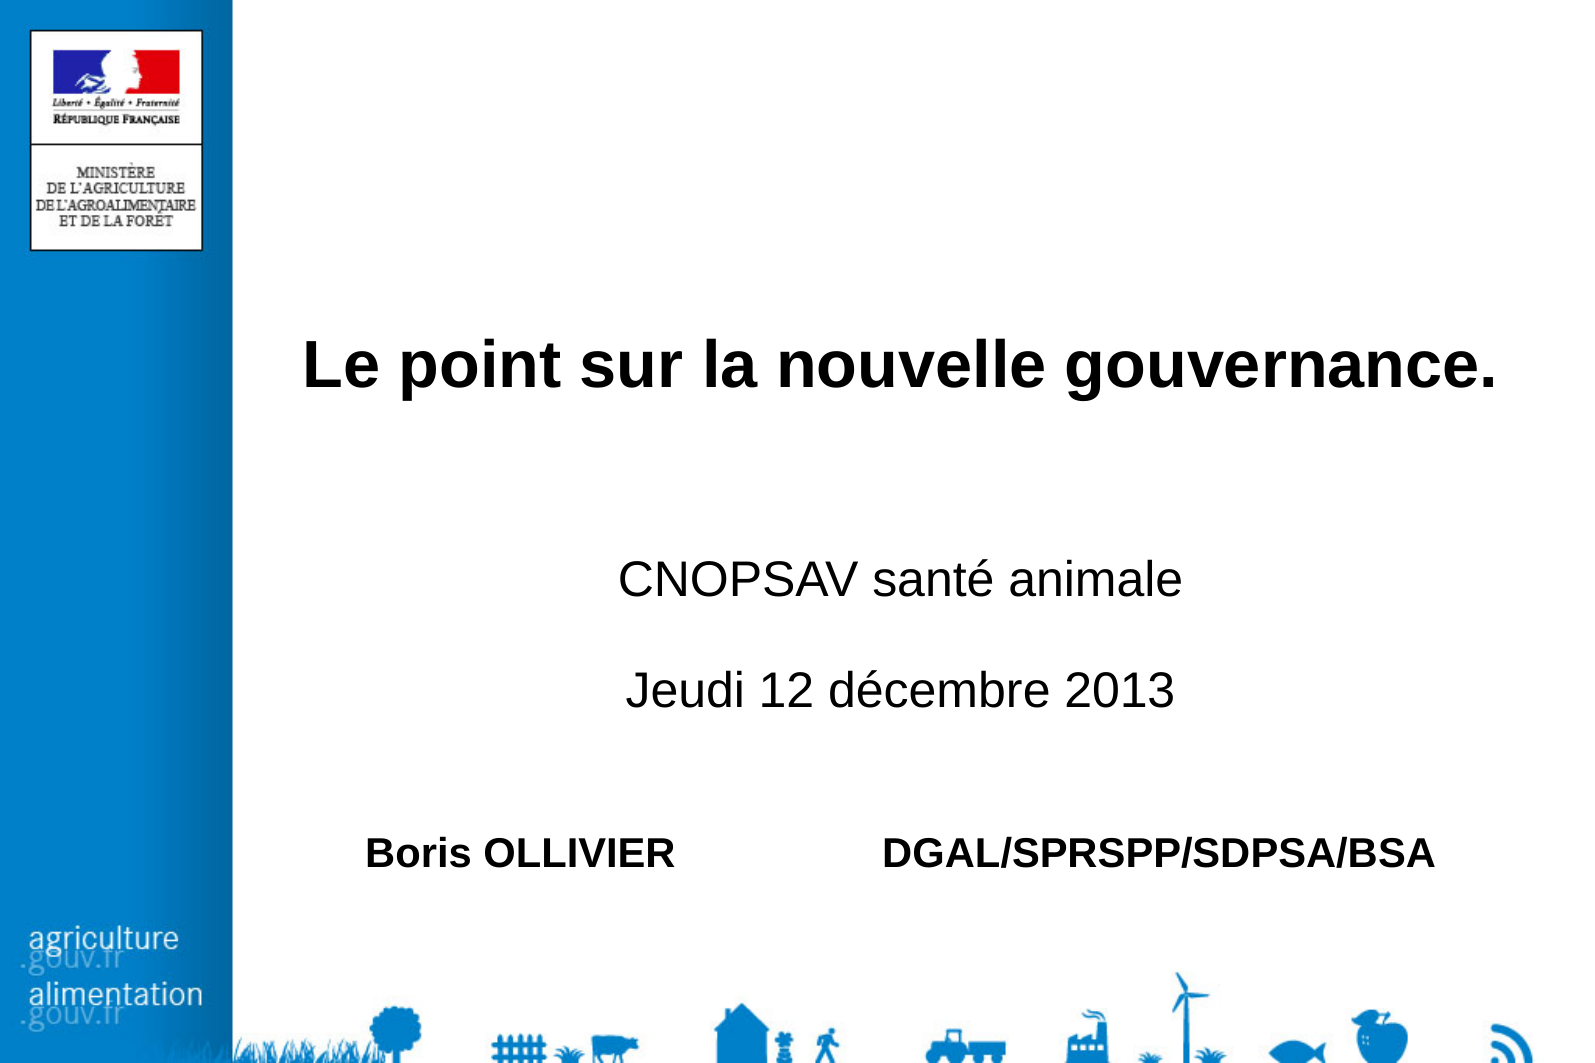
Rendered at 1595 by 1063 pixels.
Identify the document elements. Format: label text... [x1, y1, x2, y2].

text_box Le point sur la nouvelle gouvernance. CNOPSAV santé animale Jeudi 12 décembre 2013 Boris OLLIVIER DGAL/SPRSPP/SDPSA/BSA [236, 258, 1565, 945]
picture [0, 0, 1595, 1063]
